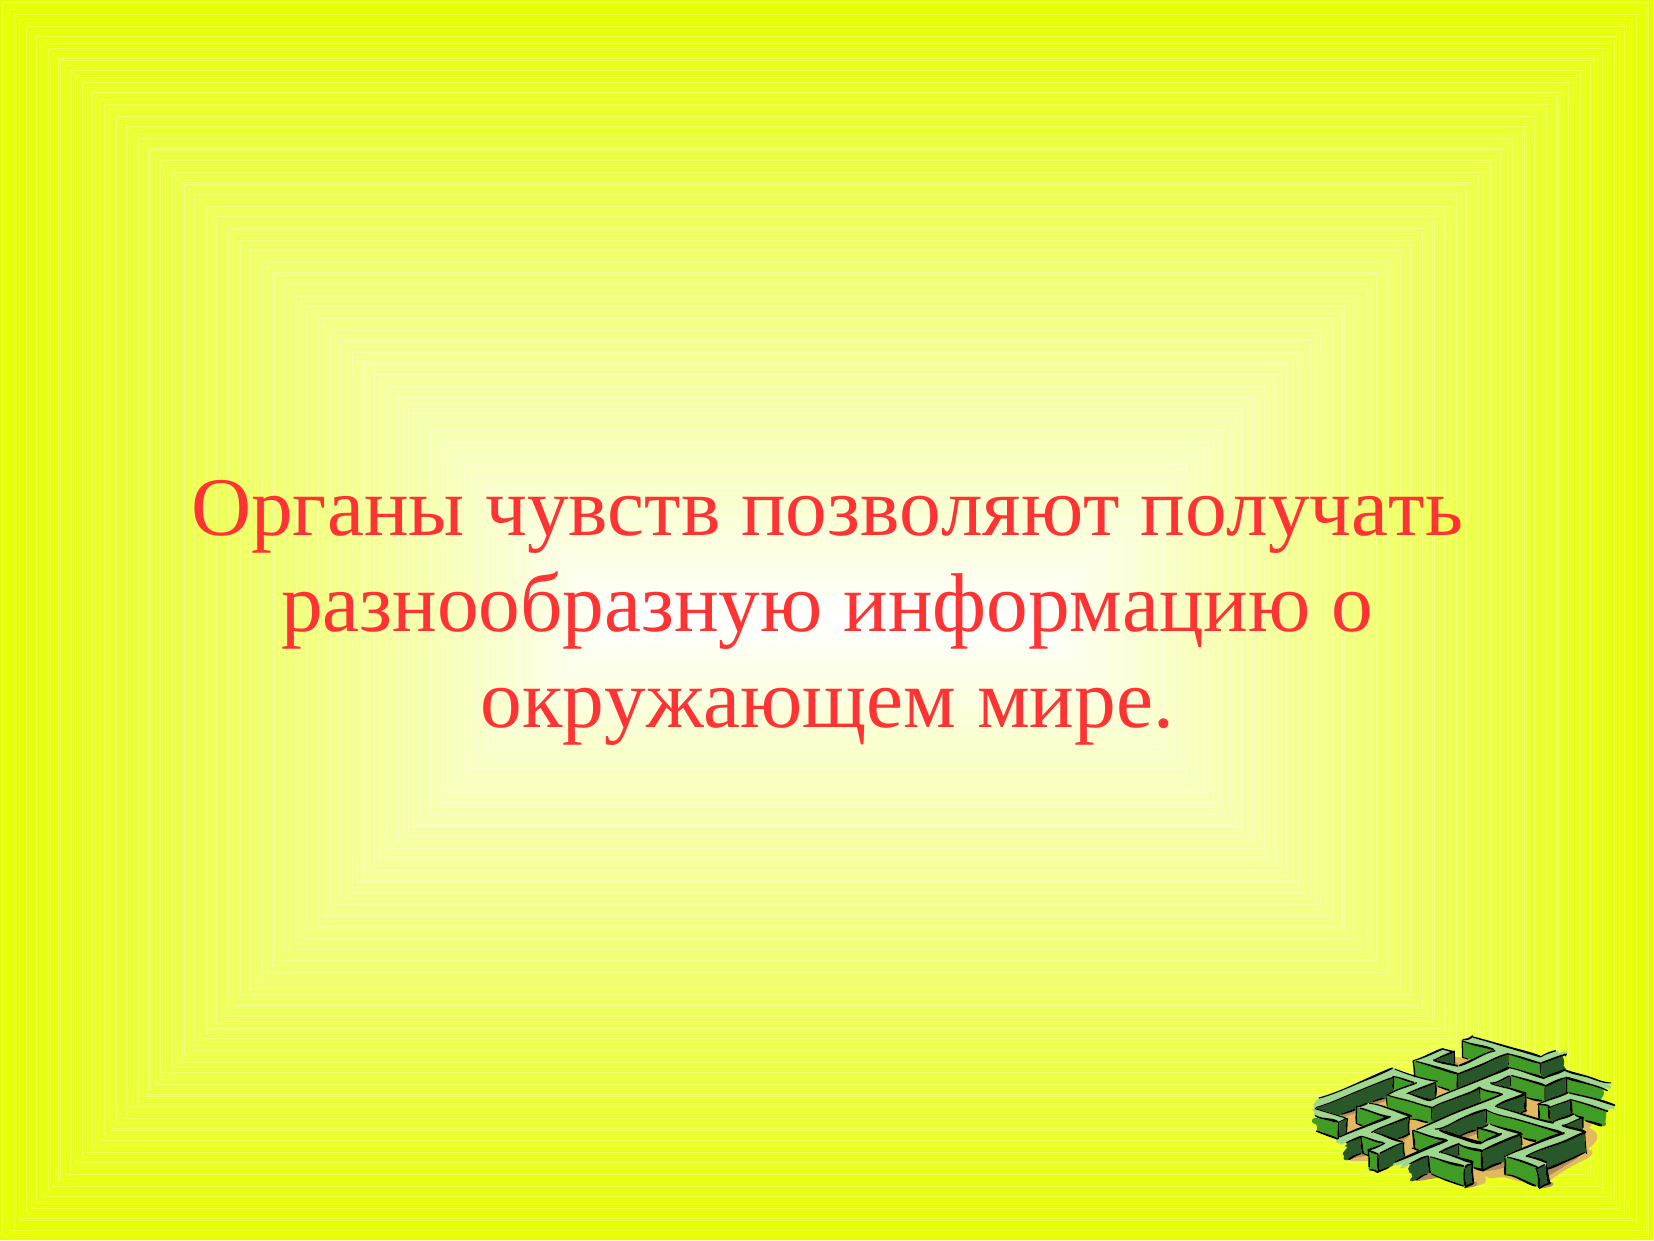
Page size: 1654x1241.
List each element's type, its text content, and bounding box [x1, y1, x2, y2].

text_box Органы чувств позволяют получать разнообразную информацию о окружающем мире. [121, 26, 1534, 1176]
